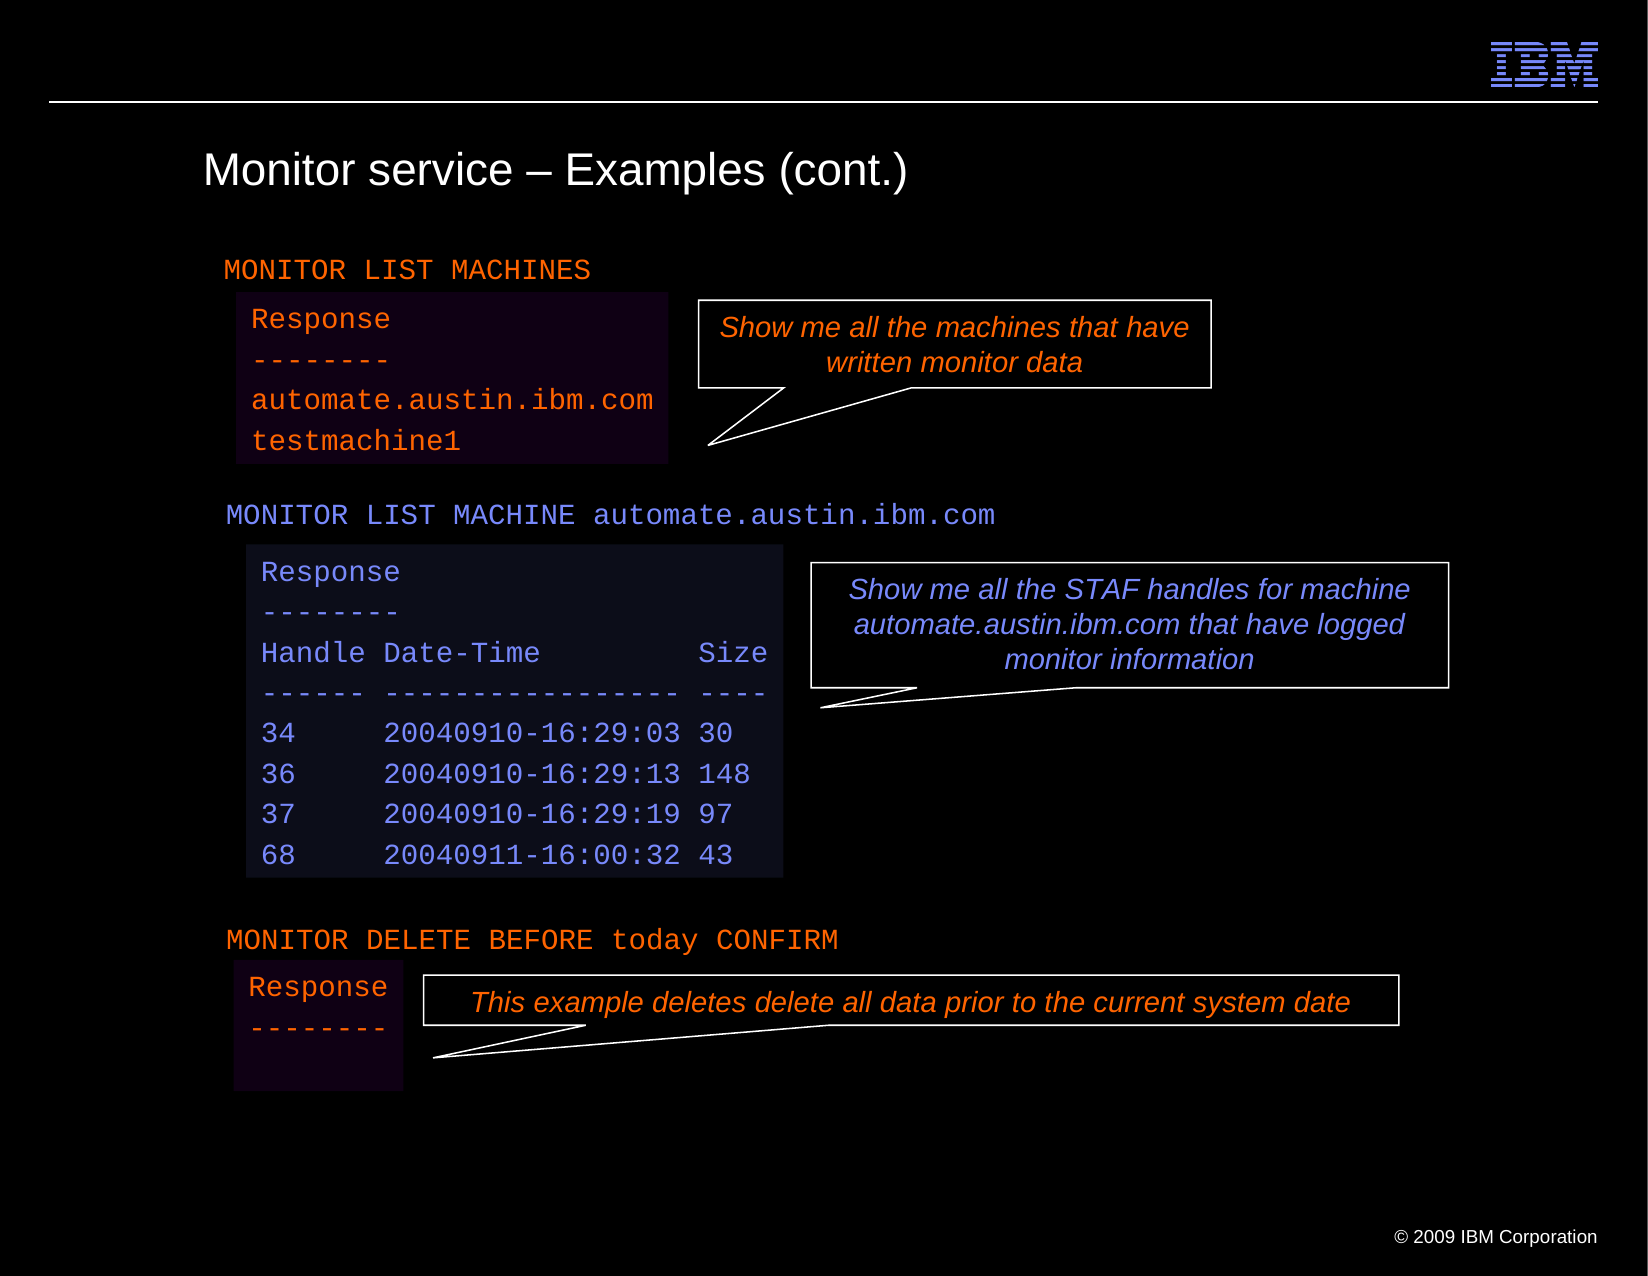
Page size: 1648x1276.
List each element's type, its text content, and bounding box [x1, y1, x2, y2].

text_box Show me all the machines that have written monitor data [698, 300, 1212, 446]
text_box MONITOR LIST MACHINES [223, 250, 1646, 286]
text_box This example deletes delete all data prior to the current system date [423, 975, 1399, 1058]
text_box Response -------- Handle Date-Time Size ------ ----------------- ---- 34 20040910-16:29:03 30 36 20040910-16:29:13 148 37 20040910-16:29:19 97 68 20040911-16:00:32 43 [246, 544, 784, 878]
title Monitor service – Examples (cont.) [186, 137, 1648, 231]
text_box Response -------- automate.austin.ibm.com testmachine1 [236, 292, 669, 464]
picture [1491, 42, 1598, 87]
text_box MONITOR LIST MACHINE automate.austin.ibm.com [211, 487, 1011, 539]
text_box Show me all the STAF handles for machine automate.austin.ibm.com that have logged monitor information [811, 562, 1449, 708]
text_box MONITOR DELETE BEFORE today CONFIRM [211, 912, 854, 964]
text_box Response -------- [233, 964, 404, 1092]
